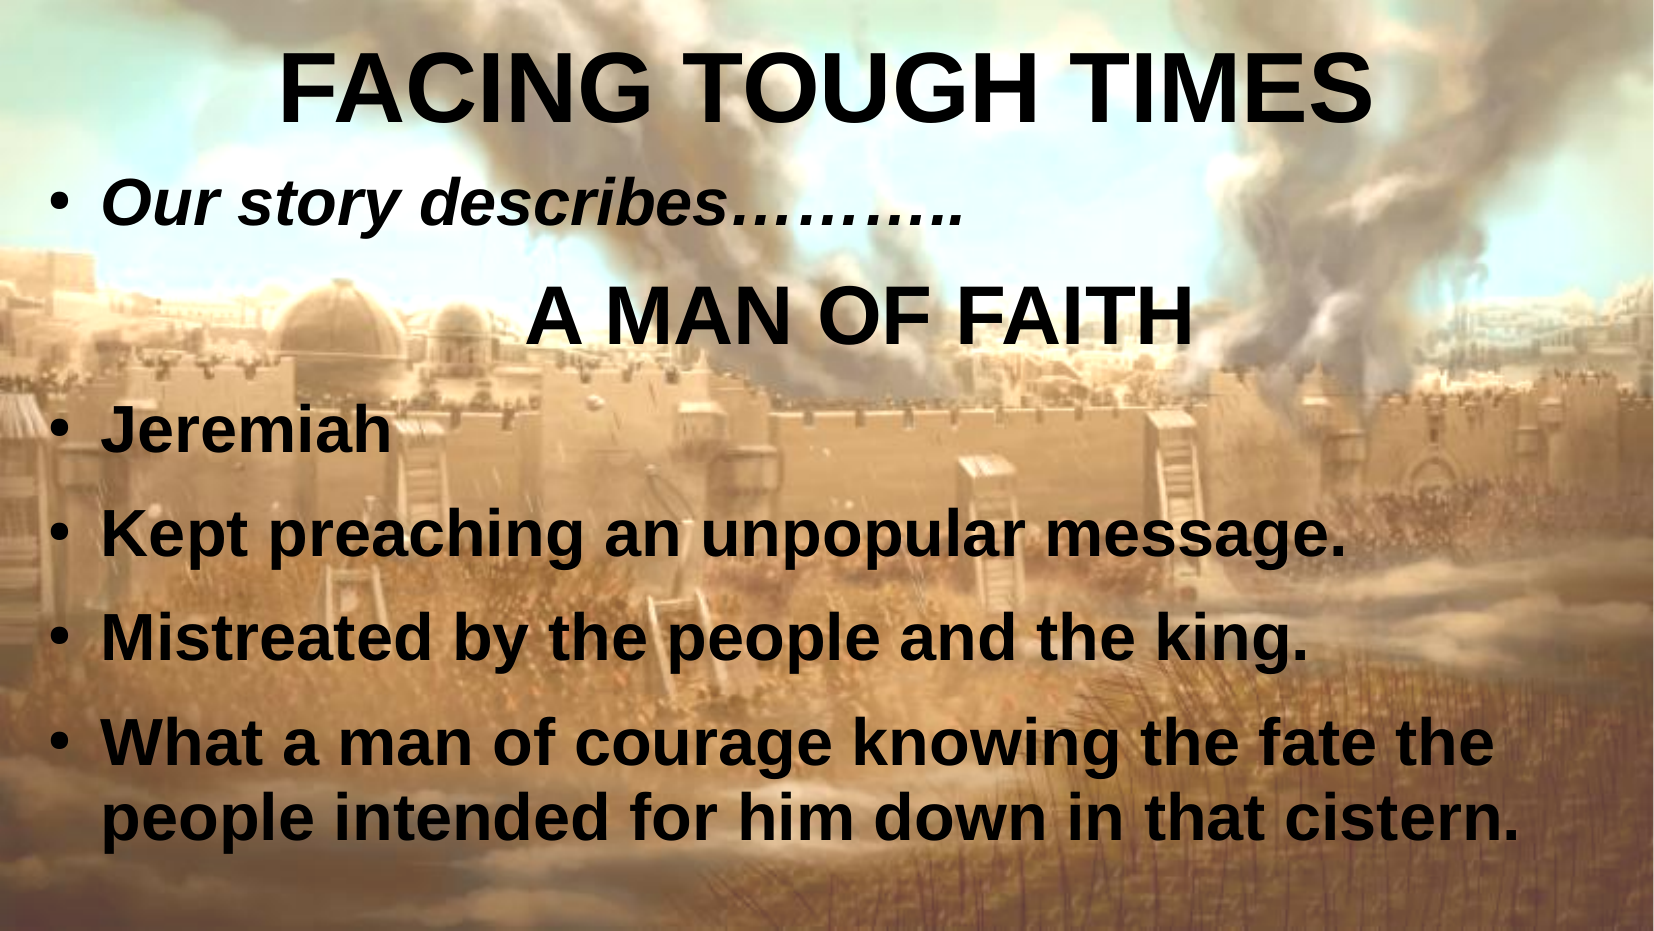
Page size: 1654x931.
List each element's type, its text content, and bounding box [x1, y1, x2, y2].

list Our story describes……….. A MAN OF FAITH Jeremiah Kept preaching an unpopular message. Mistreated by the people and the king. What a man of courage knowing the fate the people intended for him down in that cistern. [30, 165, 1621, 901]
title FACING TOUGH TIMES [82, 9, 1571, 165]
picture [0, 0, 1654, 931]
